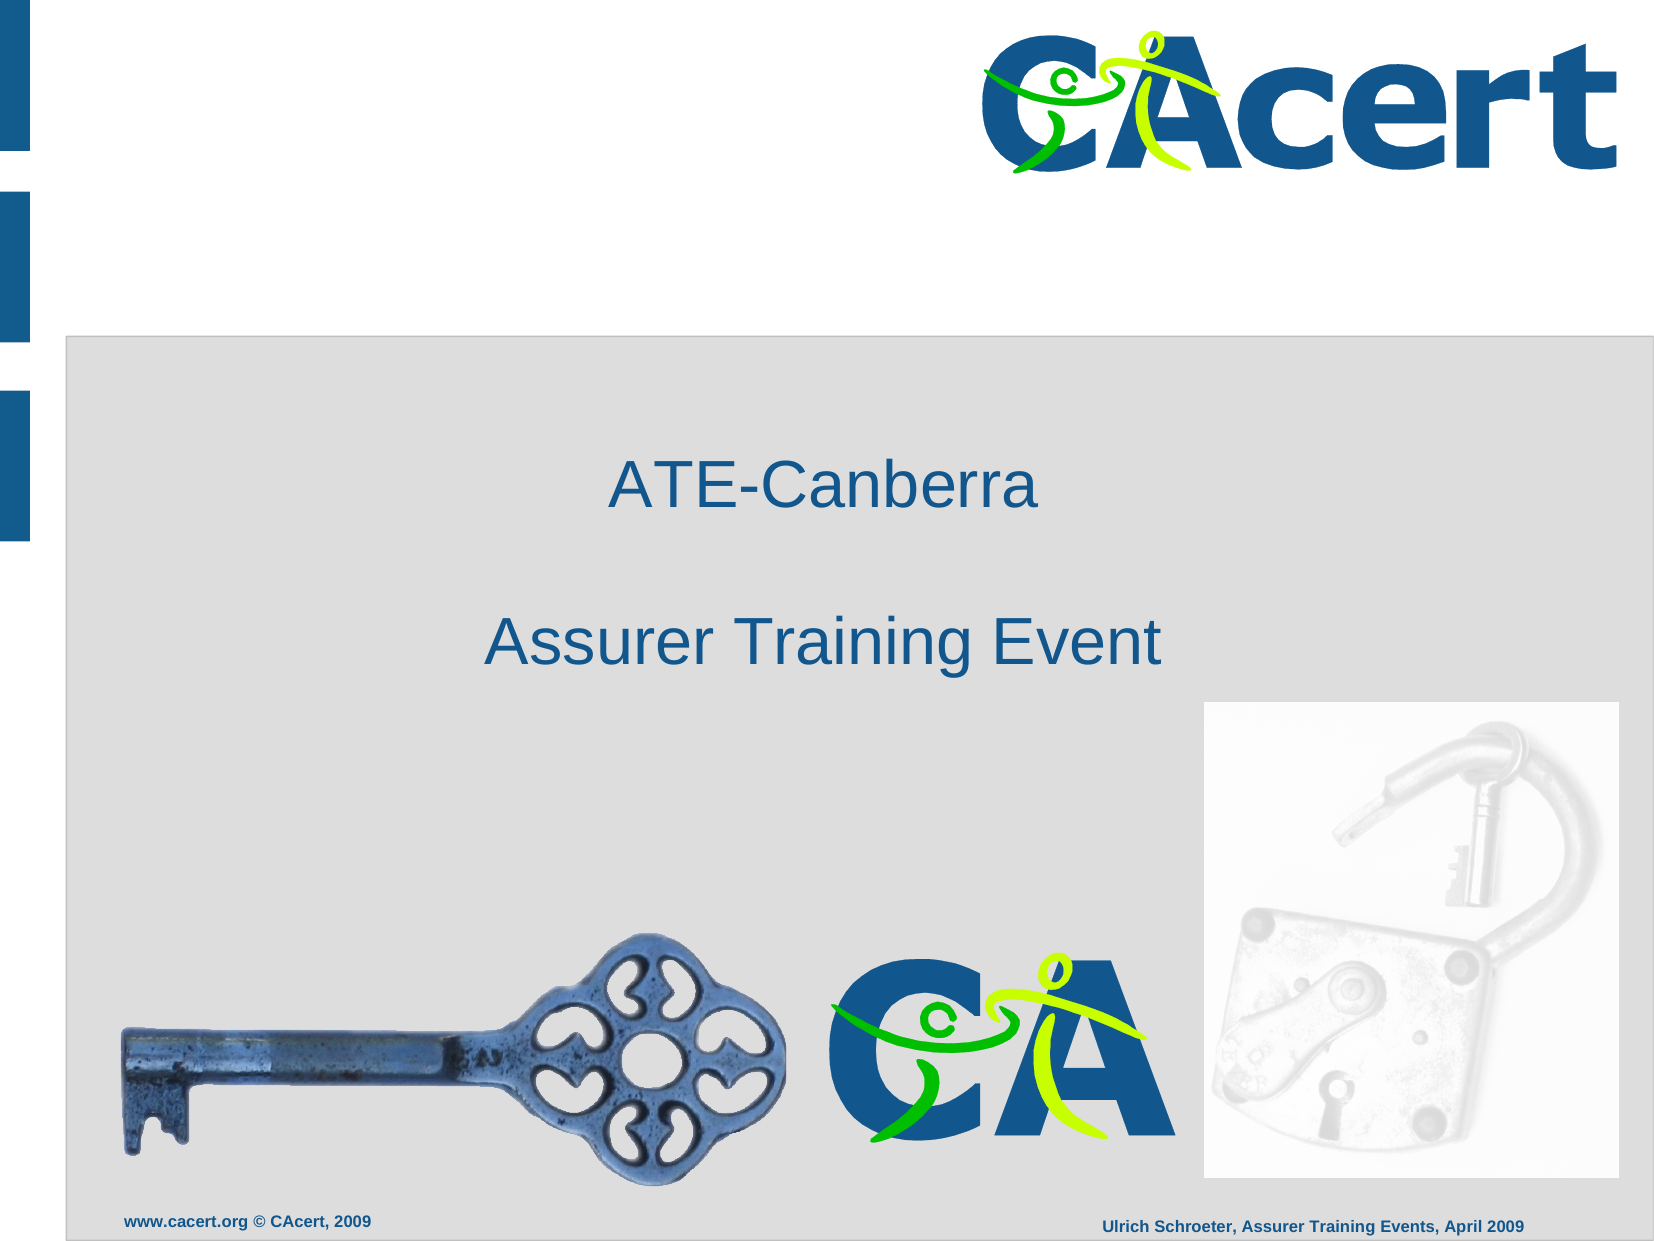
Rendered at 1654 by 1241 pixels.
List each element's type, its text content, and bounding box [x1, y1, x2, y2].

picture [826, 950, 1177, 1145]
picture [106, 915, 800, 1203]
picture [1204, 702, 1619, 1178]
title ATE-Canberra Assurer Training Event [118, 363, 1530, 680]
